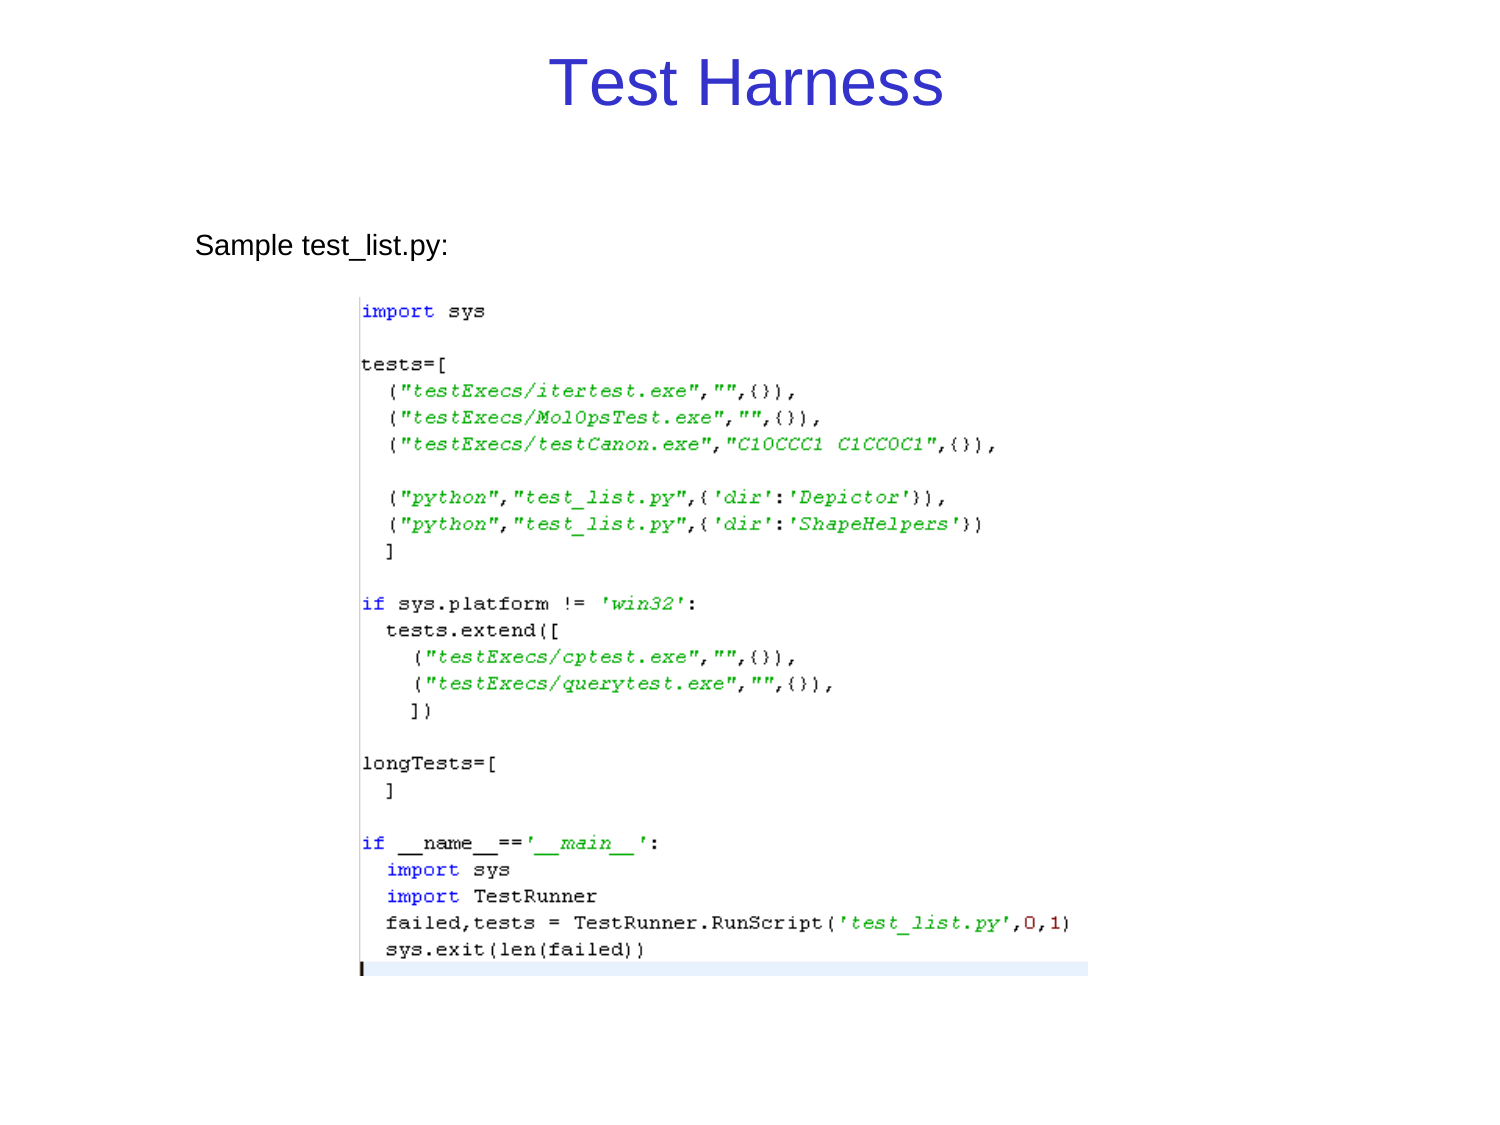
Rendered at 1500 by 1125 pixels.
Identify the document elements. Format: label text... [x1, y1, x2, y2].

text_box Sample test_list.py: [180, 218, 465, 270]
title Test Harness [77, 14, 1416, 144]
picture [359, 297, 1088, 976]
